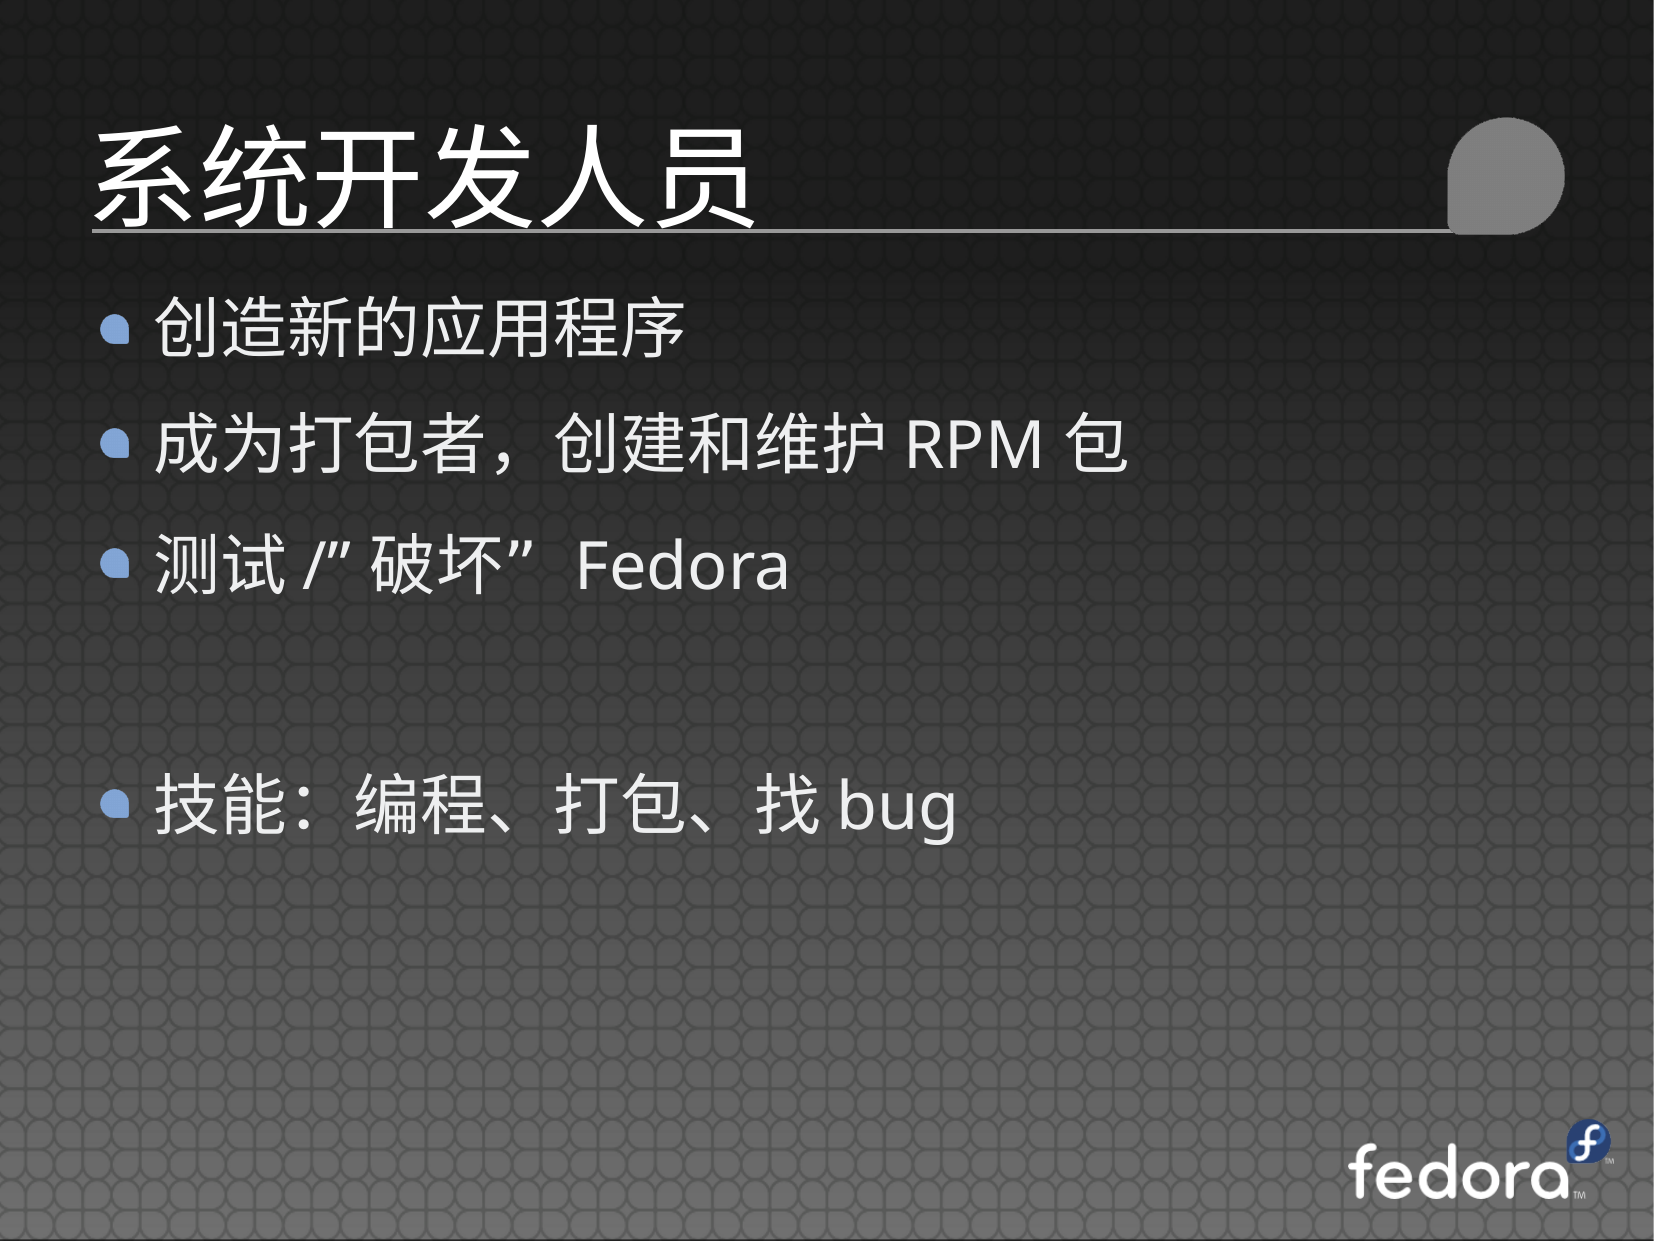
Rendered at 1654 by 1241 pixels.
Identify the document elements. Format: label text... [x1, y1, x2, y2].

picture [0, 0, 1654, 1241]
title 系统开发人员 [86, 112, 1576, 249]
list 创造新的应用程序 成为打包者，创建和维护RPM包 测试/”破坏” Fedora 技能：编程、打包、找bug [82, 290, 1571, 1031]
